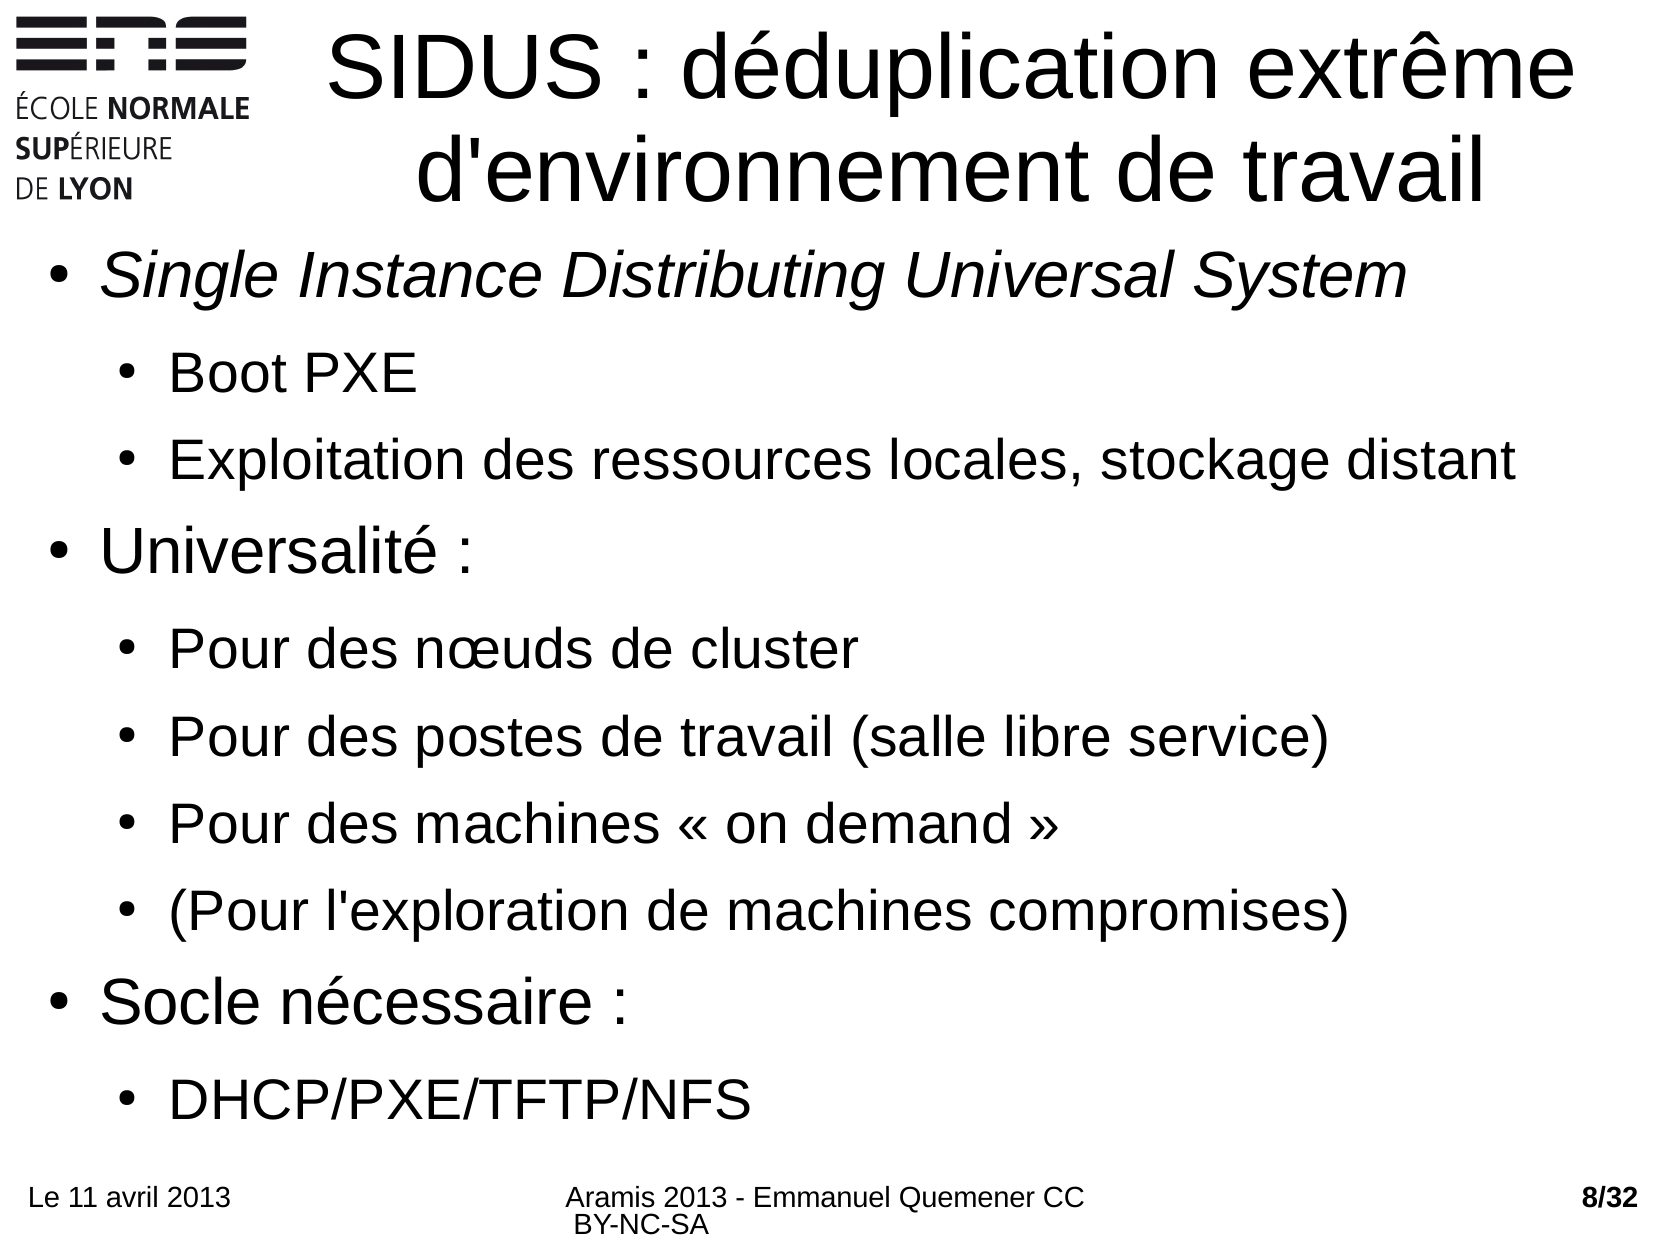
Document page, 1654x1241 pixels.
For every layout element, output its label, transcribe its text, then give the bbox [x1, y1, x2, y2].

list Single Instance Distributing Universal System Boot PXE Exploitation des ressources locales, stockage distant Universalité : Pour des nœuds de cluster Pour des postes de travail (salle libre service) Pour des machines « on demand » (Pour l'exploration de machines compromises) Socle nécessaire : DHCP/PXE/TFTP/NFS [30, 238, 1636, 1141]
picture [0, 0, 250, 237]
title SIDUS : déduplication extrême d'environnement de travail [250, 0, 1654, 237]
